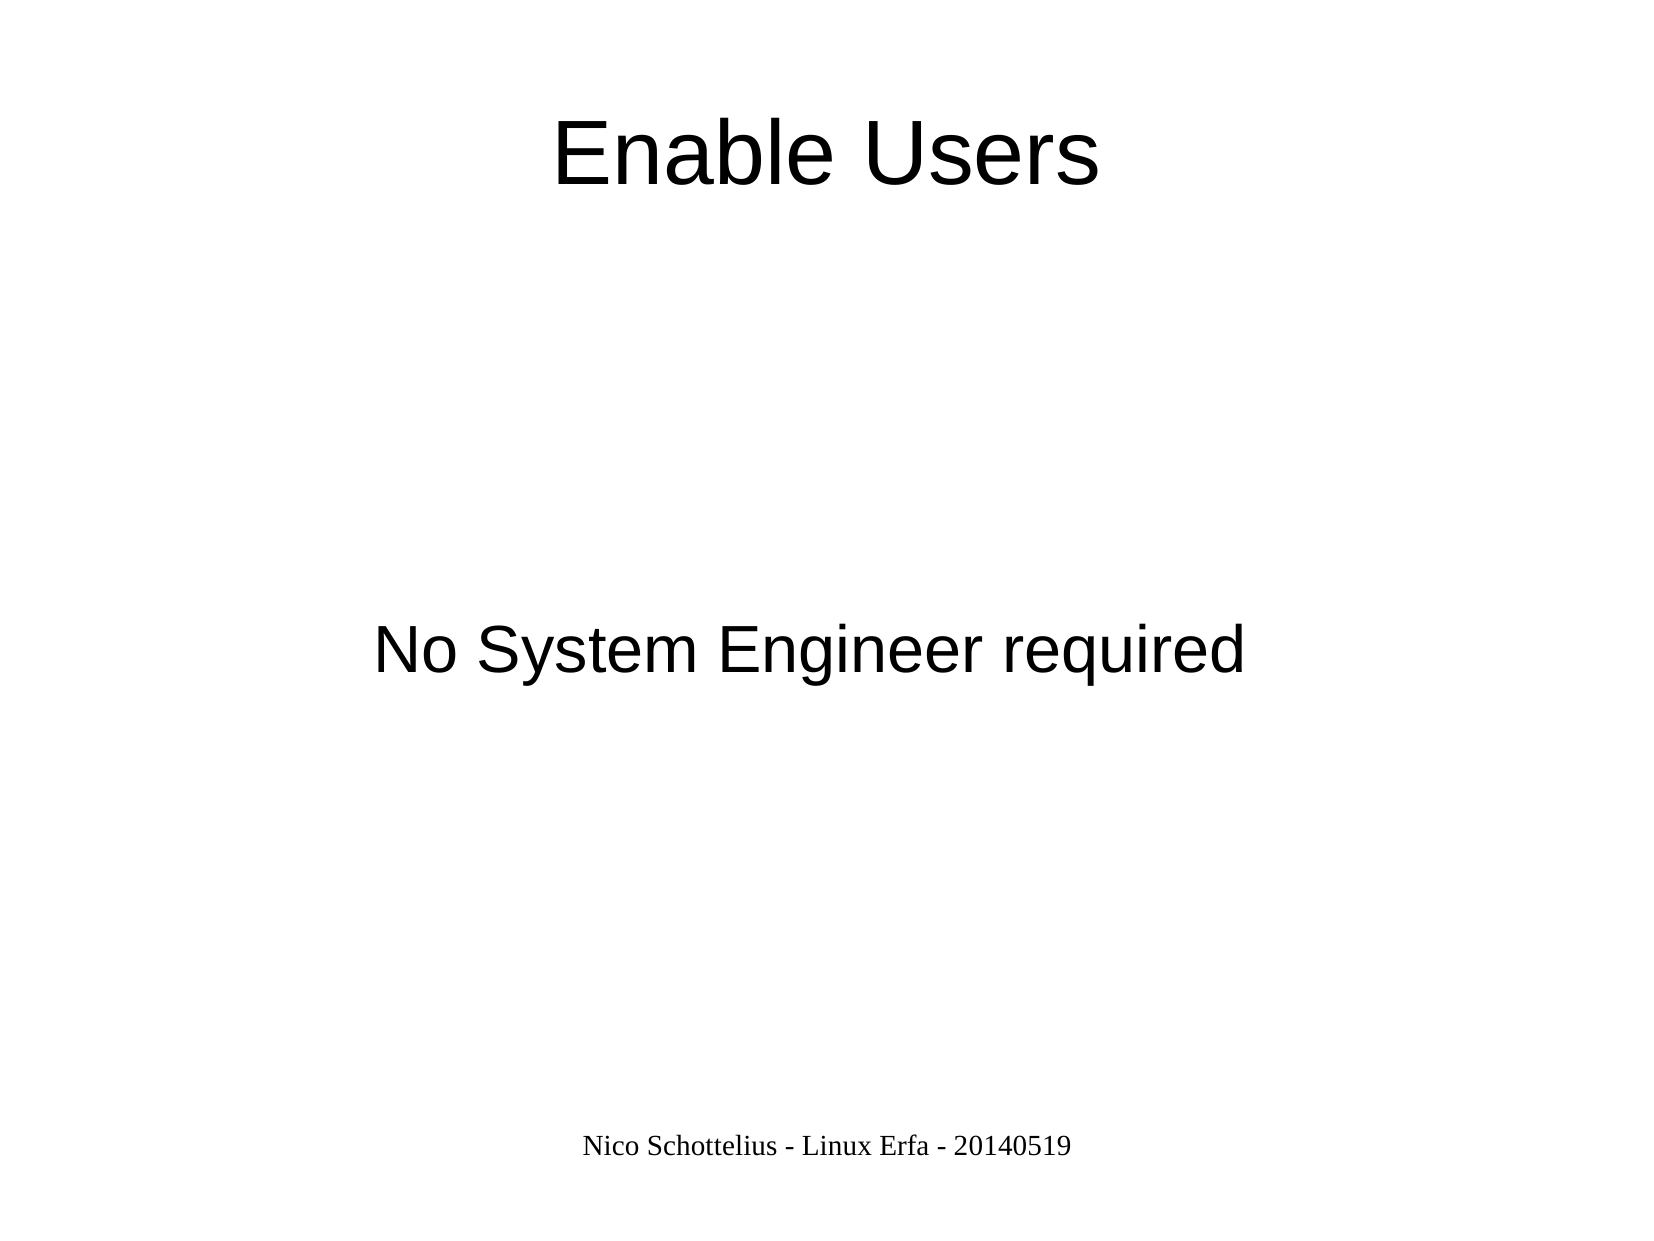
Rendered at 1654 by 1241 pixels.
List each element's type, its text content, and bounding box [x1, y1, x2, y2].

list No System Engineer required [82, 290, 1538, 1010]
title Enable Users [82, 49, 1571, 257]
